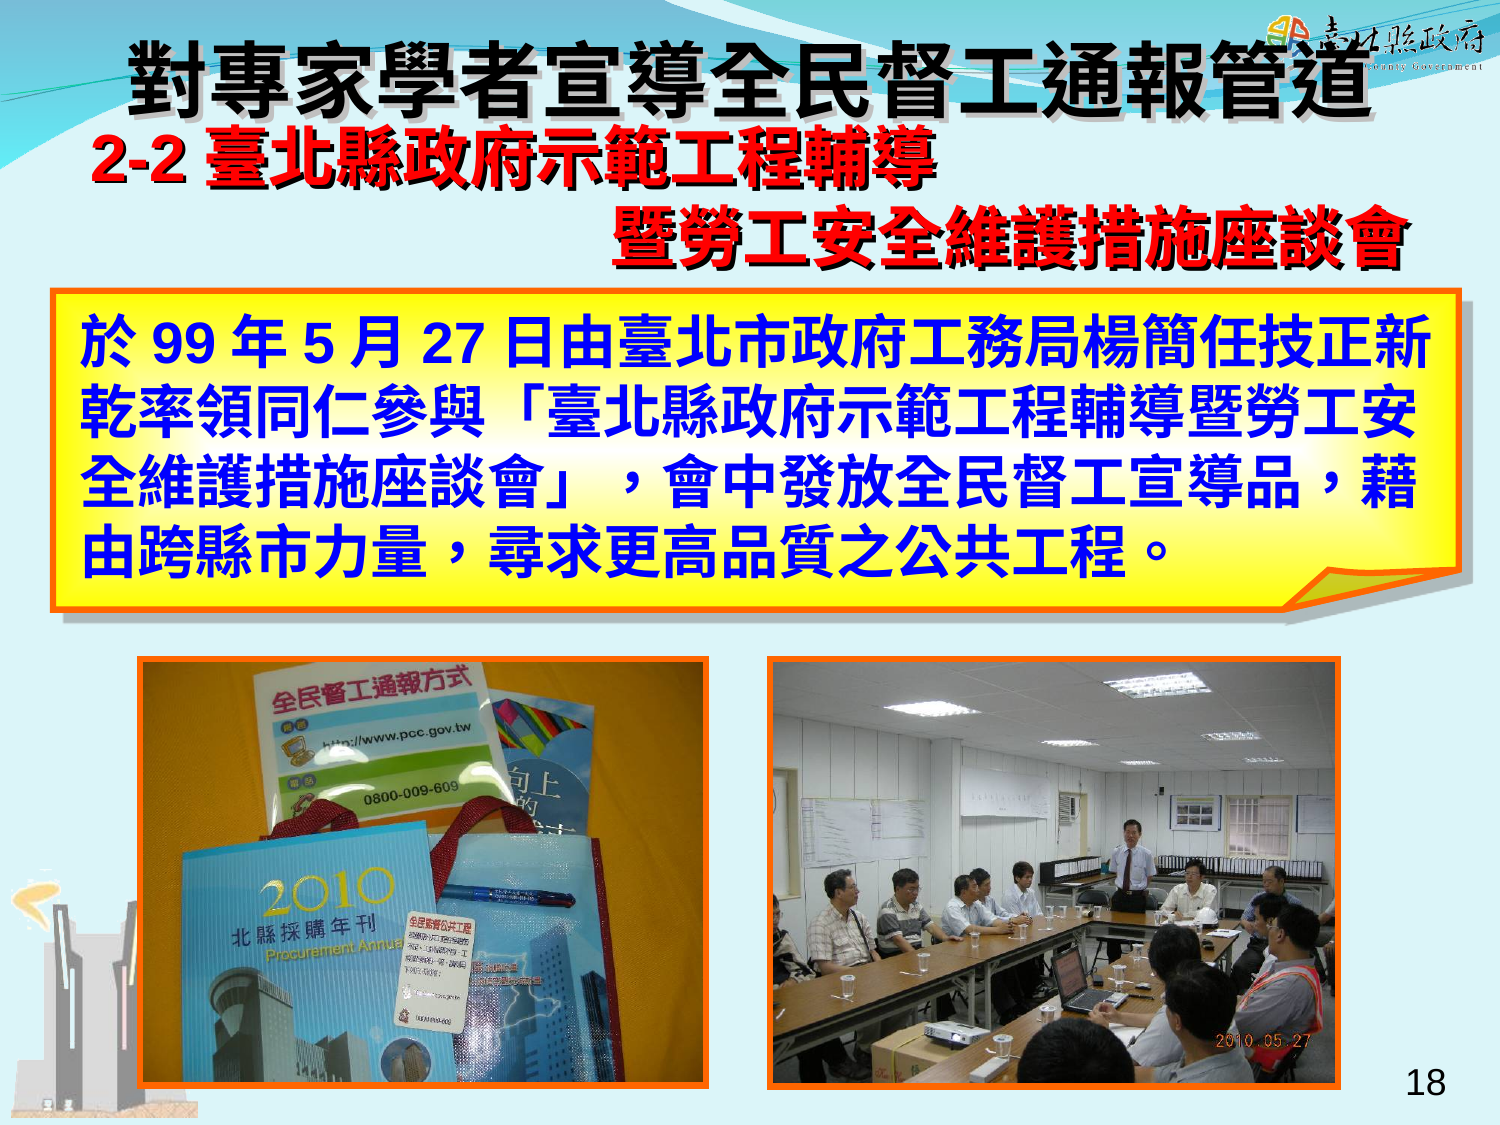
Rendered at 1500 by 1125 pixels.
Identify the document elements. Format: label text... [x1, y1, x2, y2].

picture [773, 662, 1335, 1084]
text_box 於99年5月27日由臺北市政府工務局楊簡任技正新乾率領同仁參與「臺北縣政府示範工程輔導暨勞工安全維護措施座談會」，會中發放全民督工宣導品，藉由跨縣市力量，尋求更高品質之公共工程。 [53, 290, 1459, 610]
picture [11, 869, 198, 1118]
picture [0, 0, 1500, 102]
title 對專家學者宣導全民督工通報管道 [75, 19, 1426, 113]
list 2-2臺北縣政府示範工程輔導 暨勞工安全維護措施座談會 [75, 113, 1426, 290]
picture [143, 662, 703, 1083]
